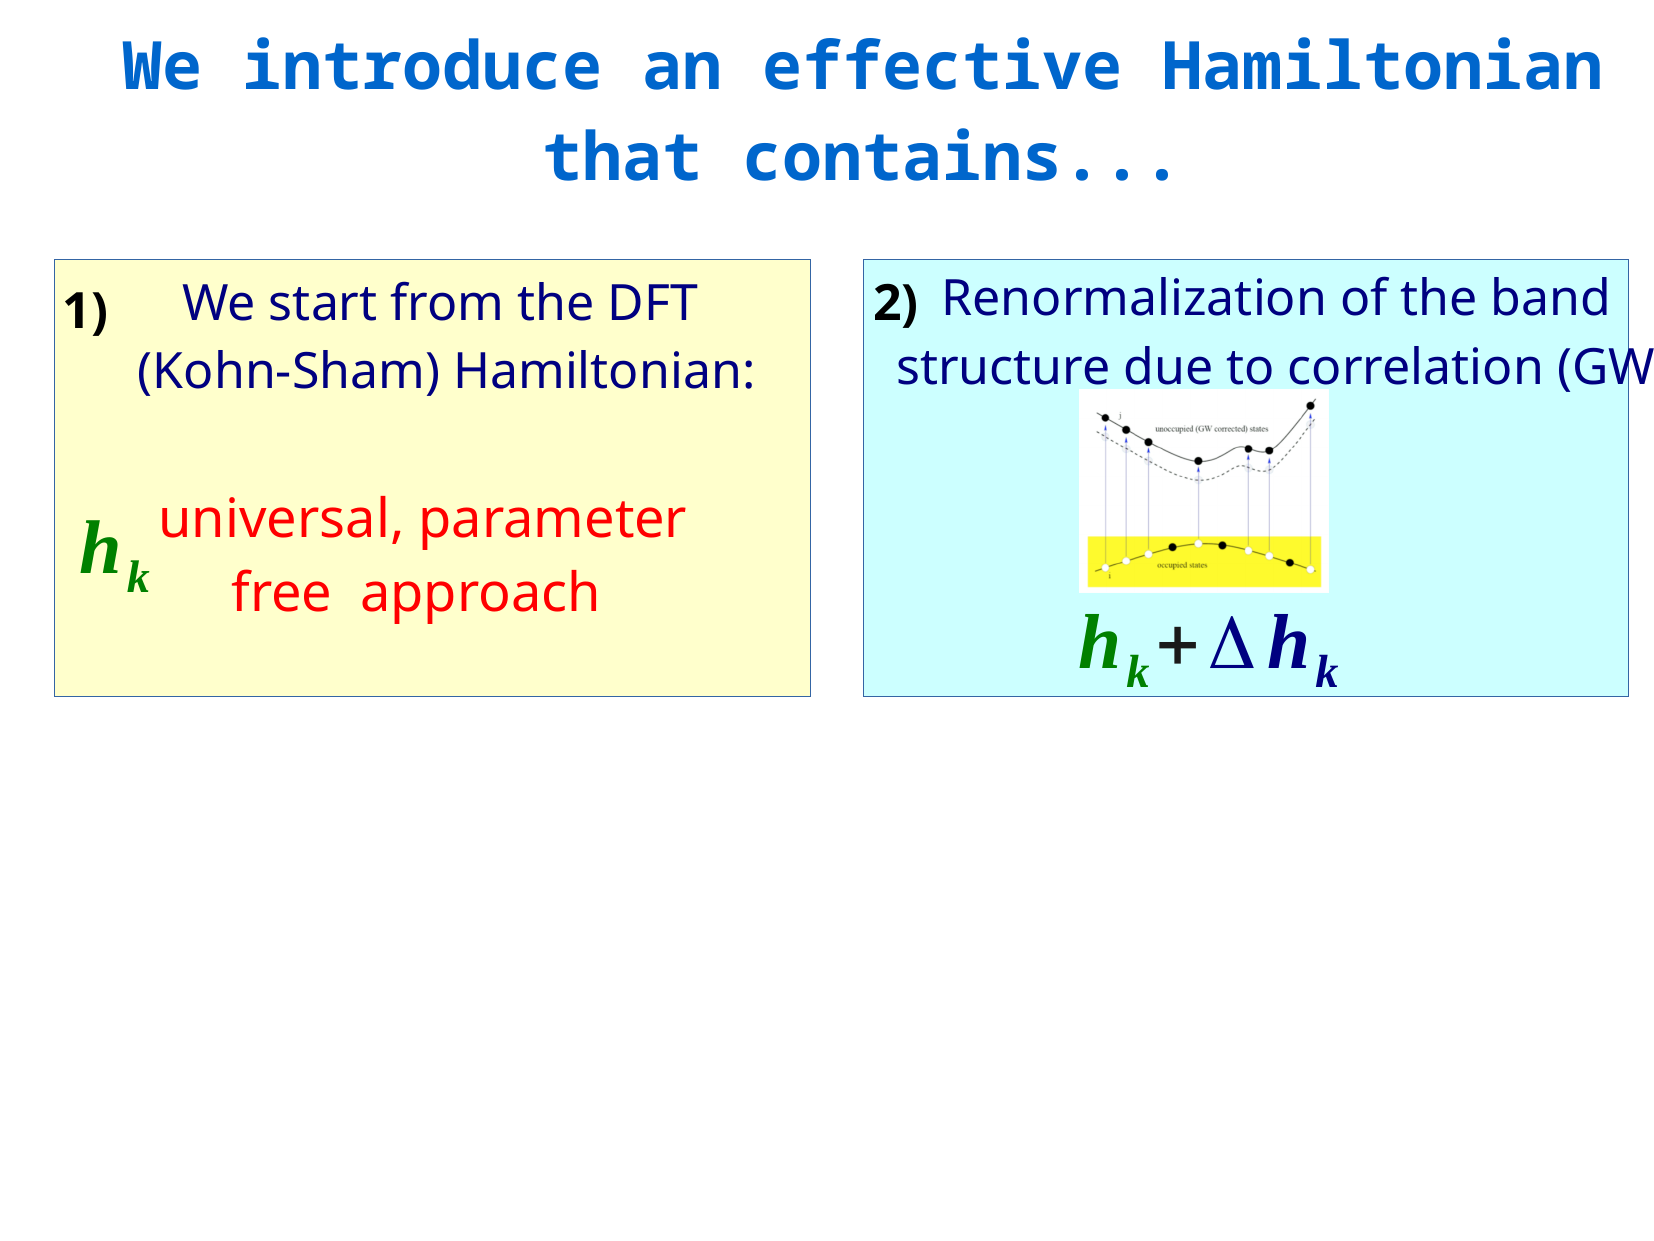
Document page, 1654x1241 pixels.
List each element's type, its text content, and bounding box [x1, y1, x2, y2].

text_box 1) [48, 267, 136, 343]
text_box universal, parameter free approach [113, 472, 720, 633]
text_box [54, 259, 811, 697]
text_box [54, 259, 123, 267]
title We introduce an effective Hamiltonian that contains... [72, 0, 1618, 230]
text_box [863, 259, 1629, 697]
text_box We start from the DFT (Kohn-Sham) Hamiltonian: [123, 259, 704, 409]
text_box 2) [858, 259, 881, 335]
chart [60, 506, 113, 603]
picture [1079, 389, 1329, 593]
text_box [1587, 291, 1602, 312]
chart [1058, 600, 1359, 698]
text_box Renormalization of the band structure due to correlation (GW) [881, 255, 1584, 404]
